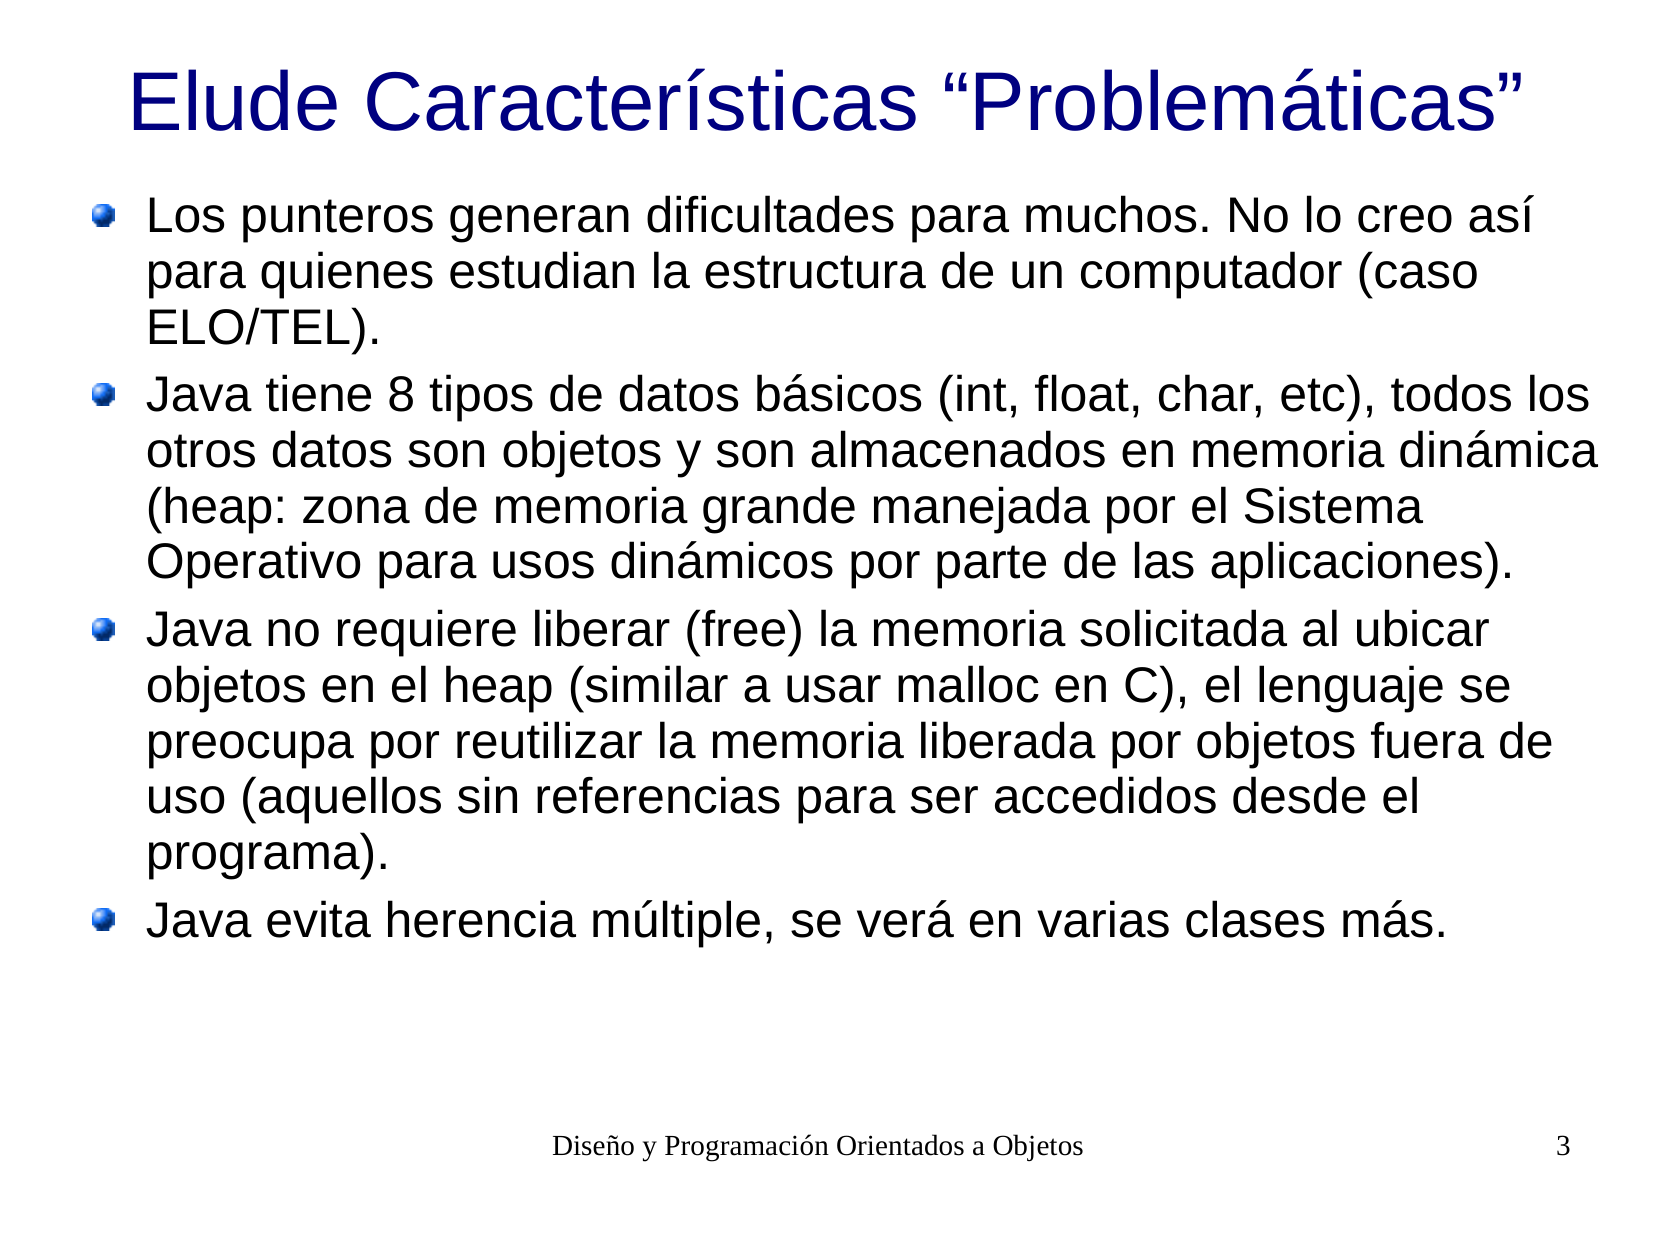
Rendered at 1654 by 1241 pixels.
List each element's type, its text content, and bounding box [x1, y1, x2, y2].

title Elude Características “Problemáticas” [82, 49, 1571, 154]
list Los punteros generan dificultades para muchos. No lo creo así para quienes estudian la estructura de un computador (caso ELO/TEL). Java tiene 8 tipos de datos básicos (int, float, char, etc), todos los otros datos son objetos y son almacenados en memoria dinámica (heap: zona de memoria grande manejada por el Sistema Operativo para usos dinámicos por parte de las aplicaciones). Java no requiere liberar (free) la memoria solicitada al ubicar objetos en el heap (similar a usar malloc en C), el lenguaje se preocupa por reutilizar la memoria liberada por objetos fuera de uso (aquellos sin referencias para ser accedidos desde el programa). Java evita herencia múltiple, se verá en varias clases más. [75, 187, 1643, 1141]
